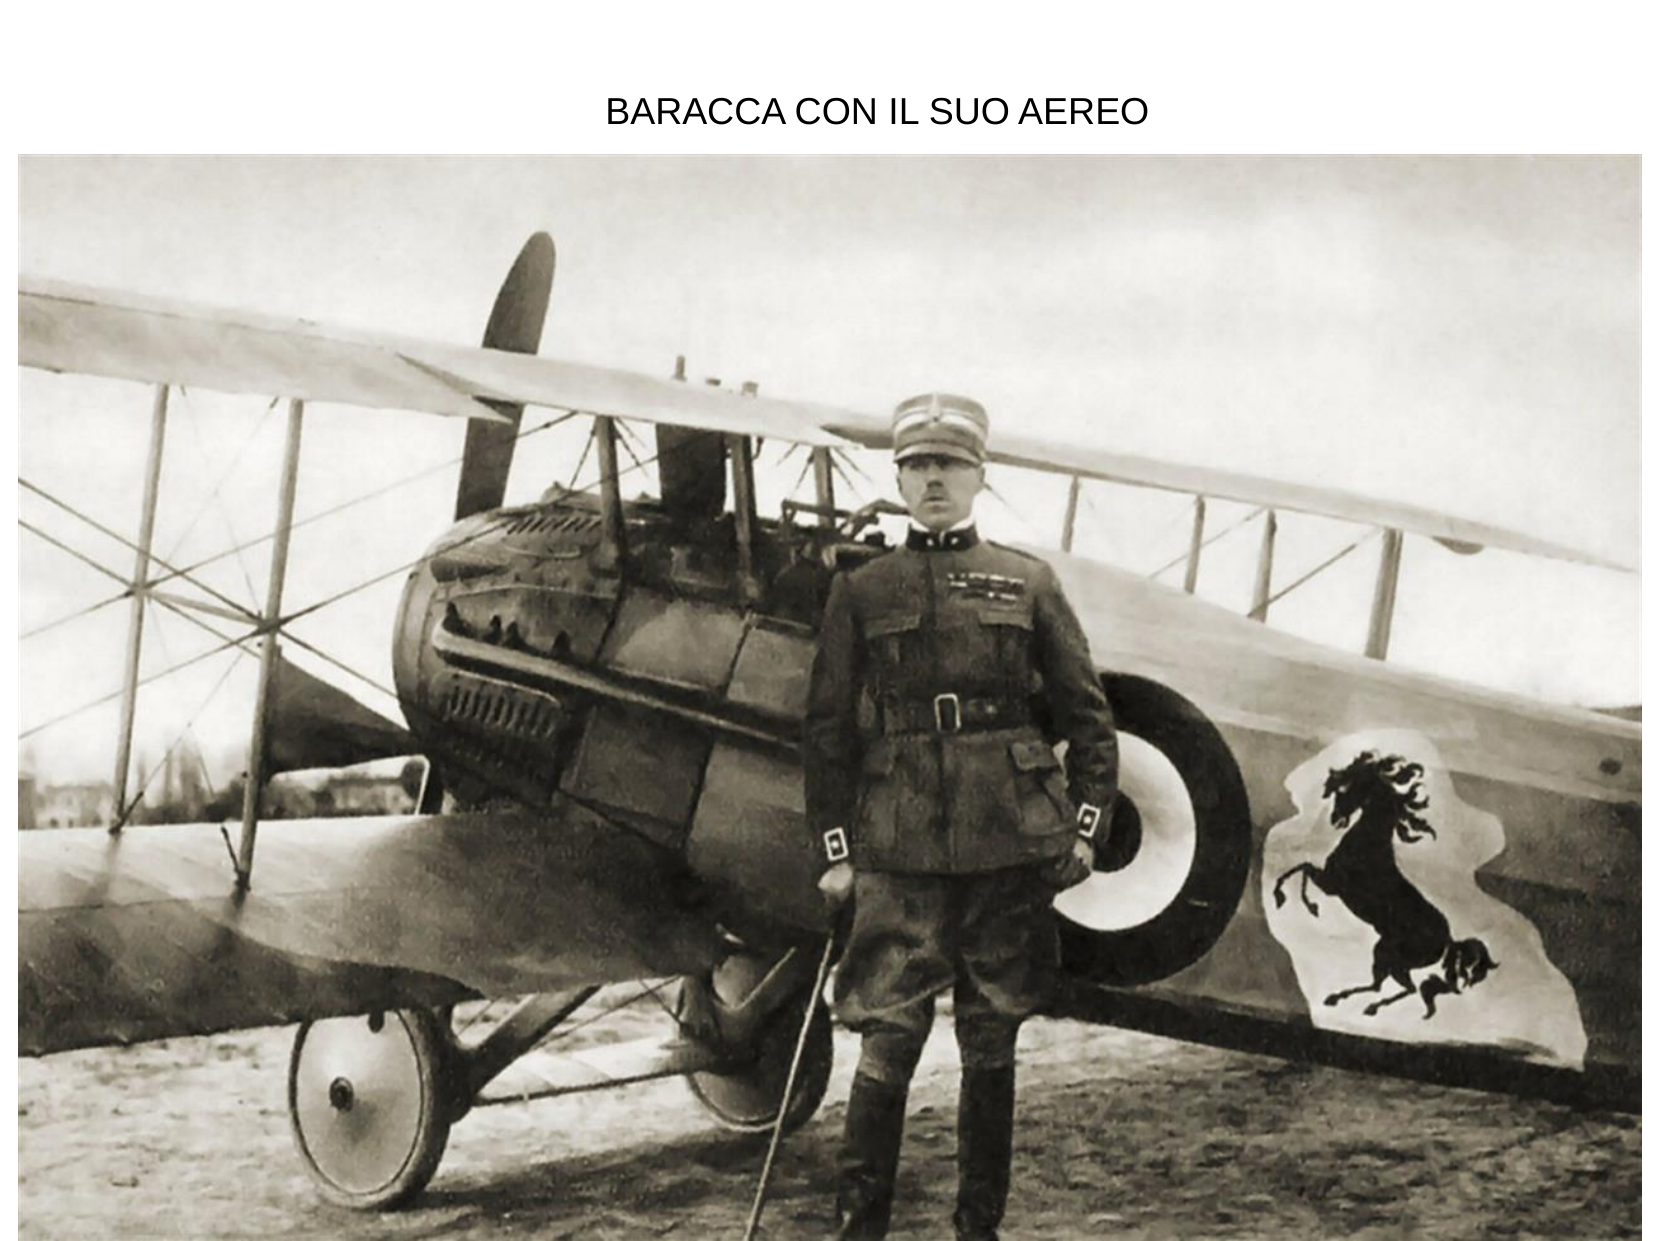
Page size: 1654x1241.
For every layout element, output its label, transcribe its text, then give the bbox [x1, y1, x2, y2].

text_box BARACCA CON IL SUO AEREO [590, 82, 1229, 140]
picture [18, 154, 1642, 1241]
